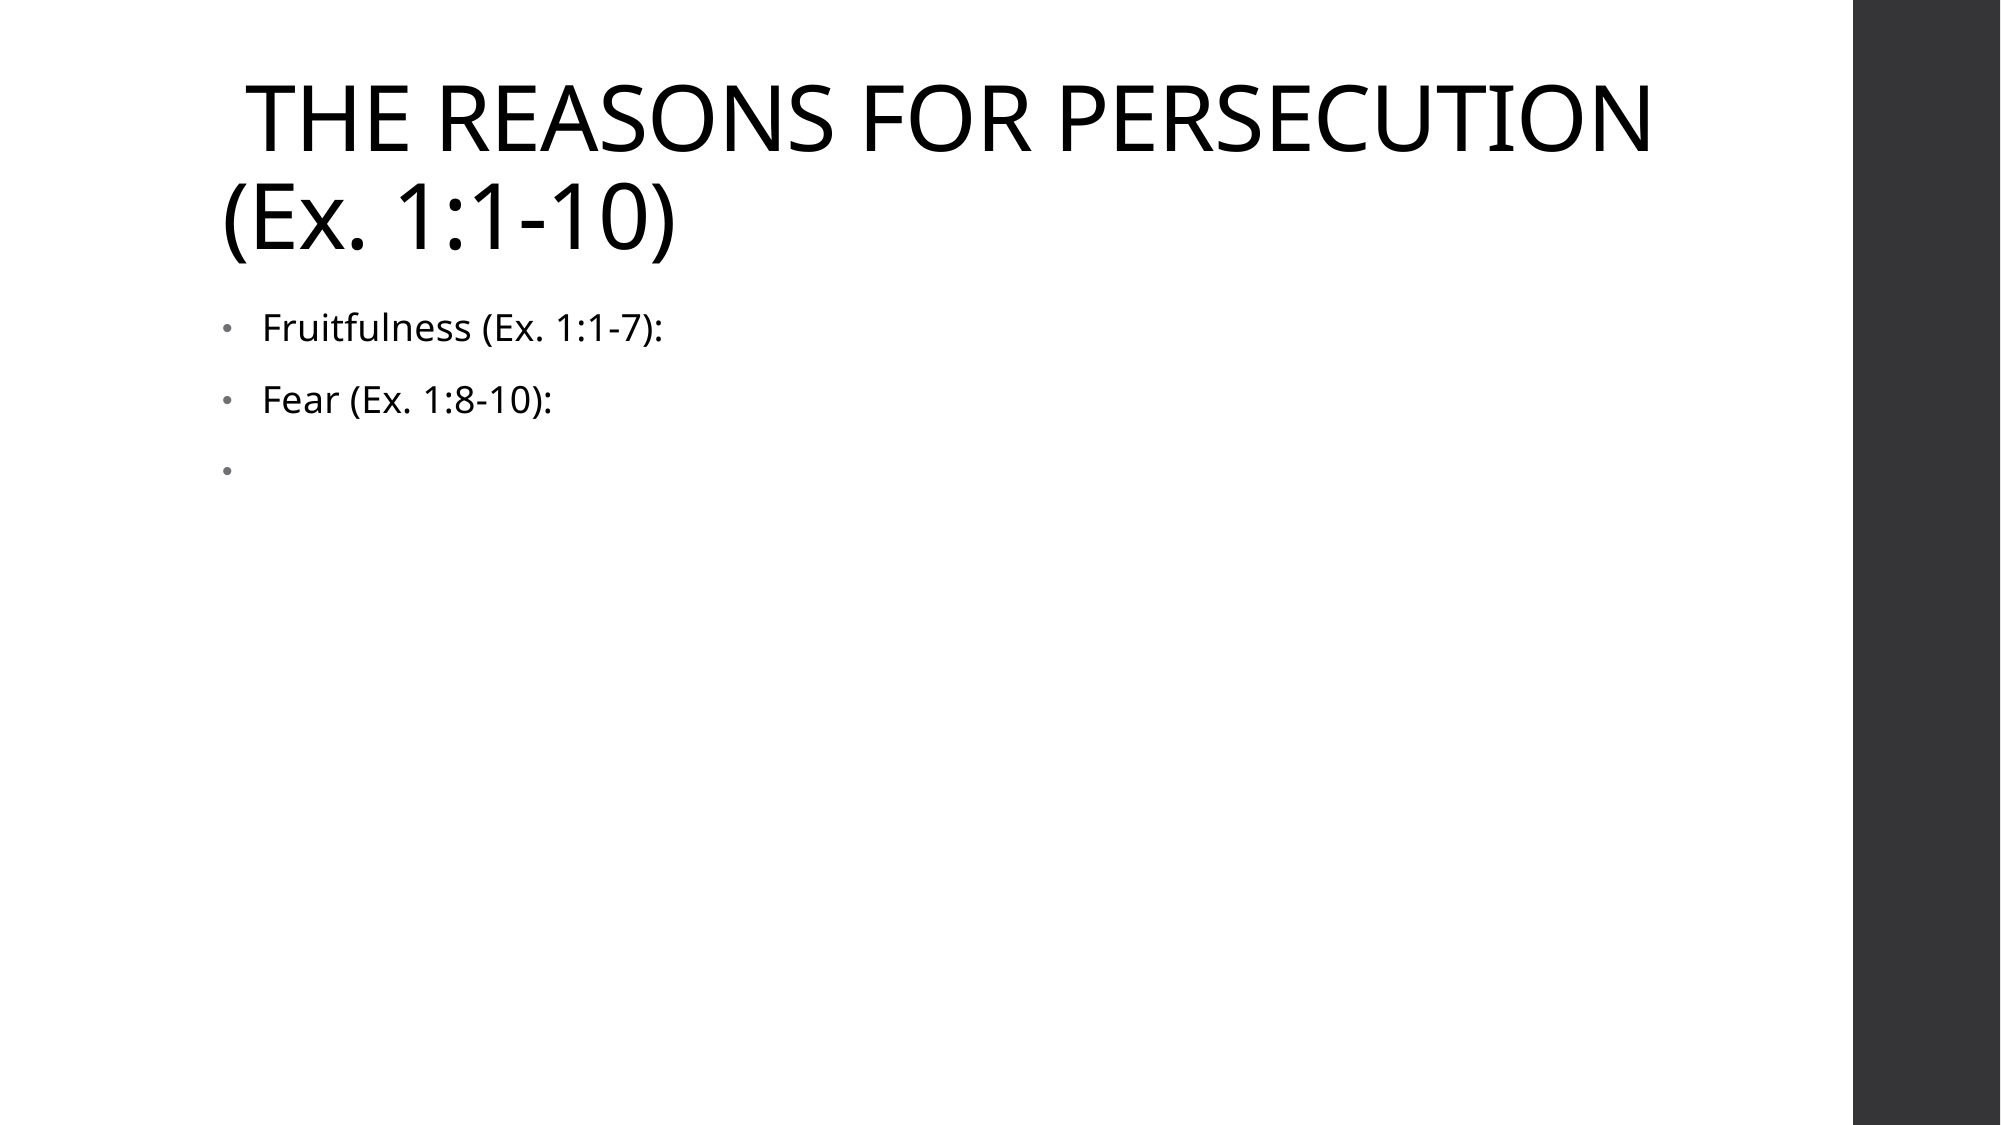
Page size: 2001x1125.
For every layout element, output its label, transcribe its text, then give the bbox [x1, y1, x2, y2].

title THE REASONS FOR PERSECUTION (Ex. 1:1-10) [206, 60, 1797, 278]
list Fruitfulness (Ex. 1:1-7): Fear (Ex. 1:8-10): [206, 299, 1617, 1014]
